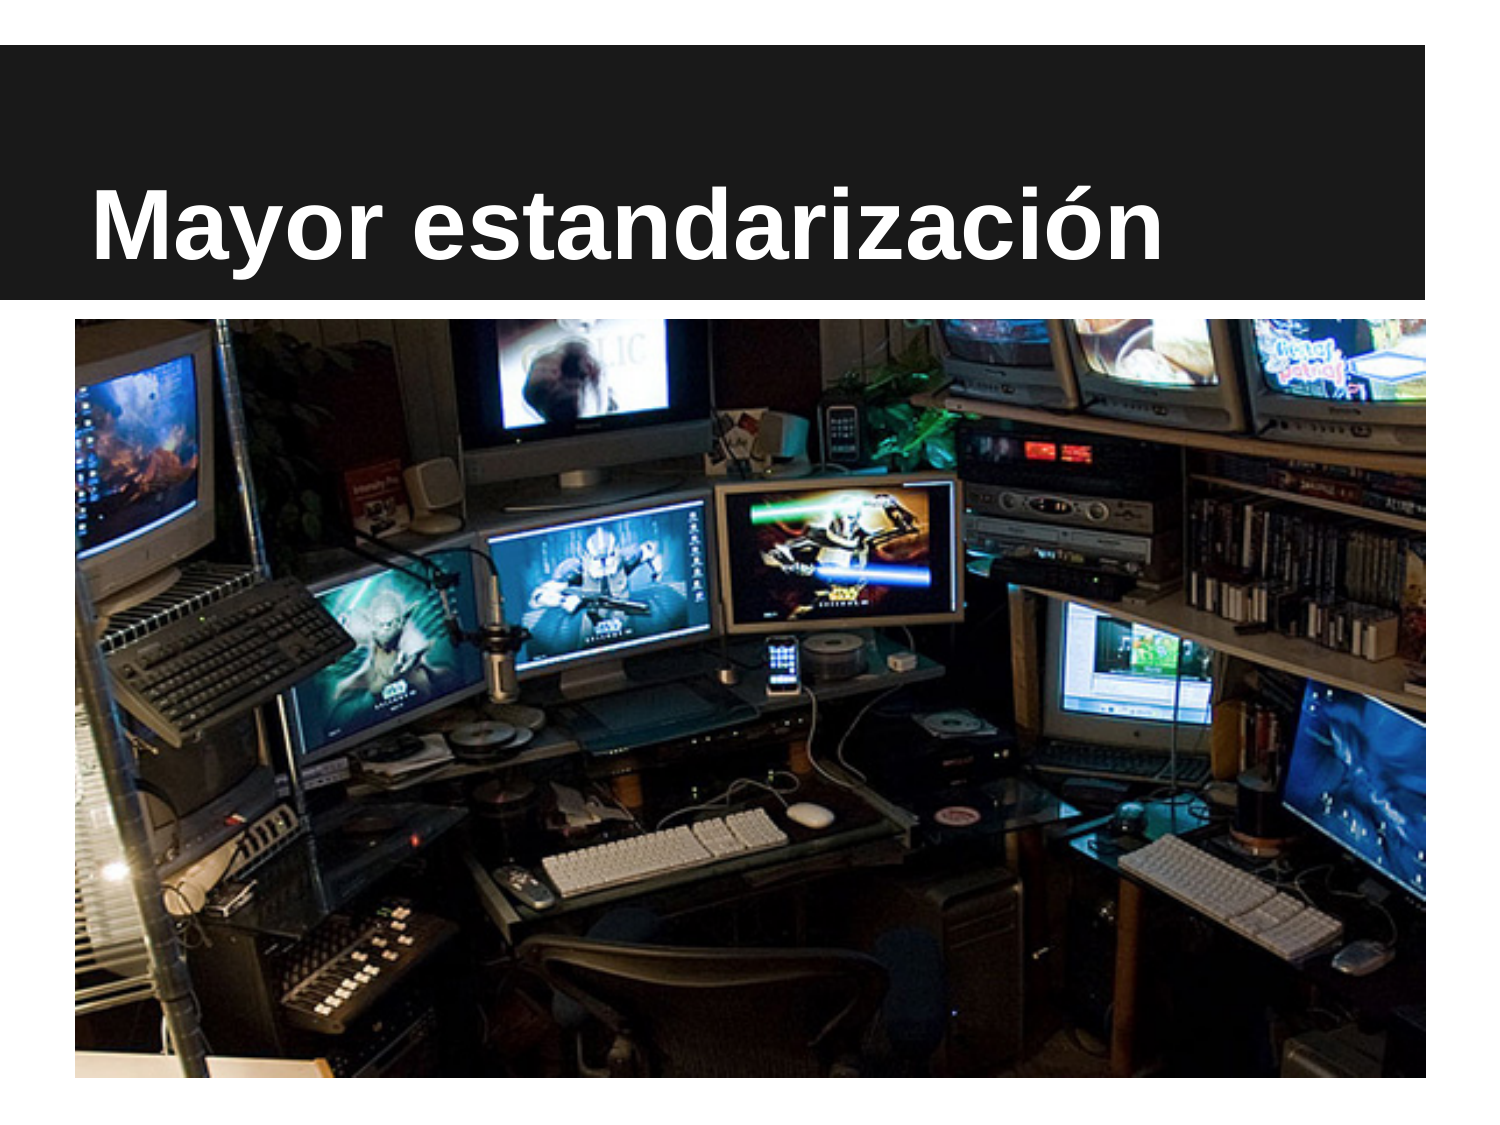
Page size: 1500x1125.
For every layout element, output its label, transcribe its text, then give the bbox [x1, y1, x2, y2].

picture [75, 319, 1426, 1078]
title Mayor estandarización [75, 45, 1426, 295]
